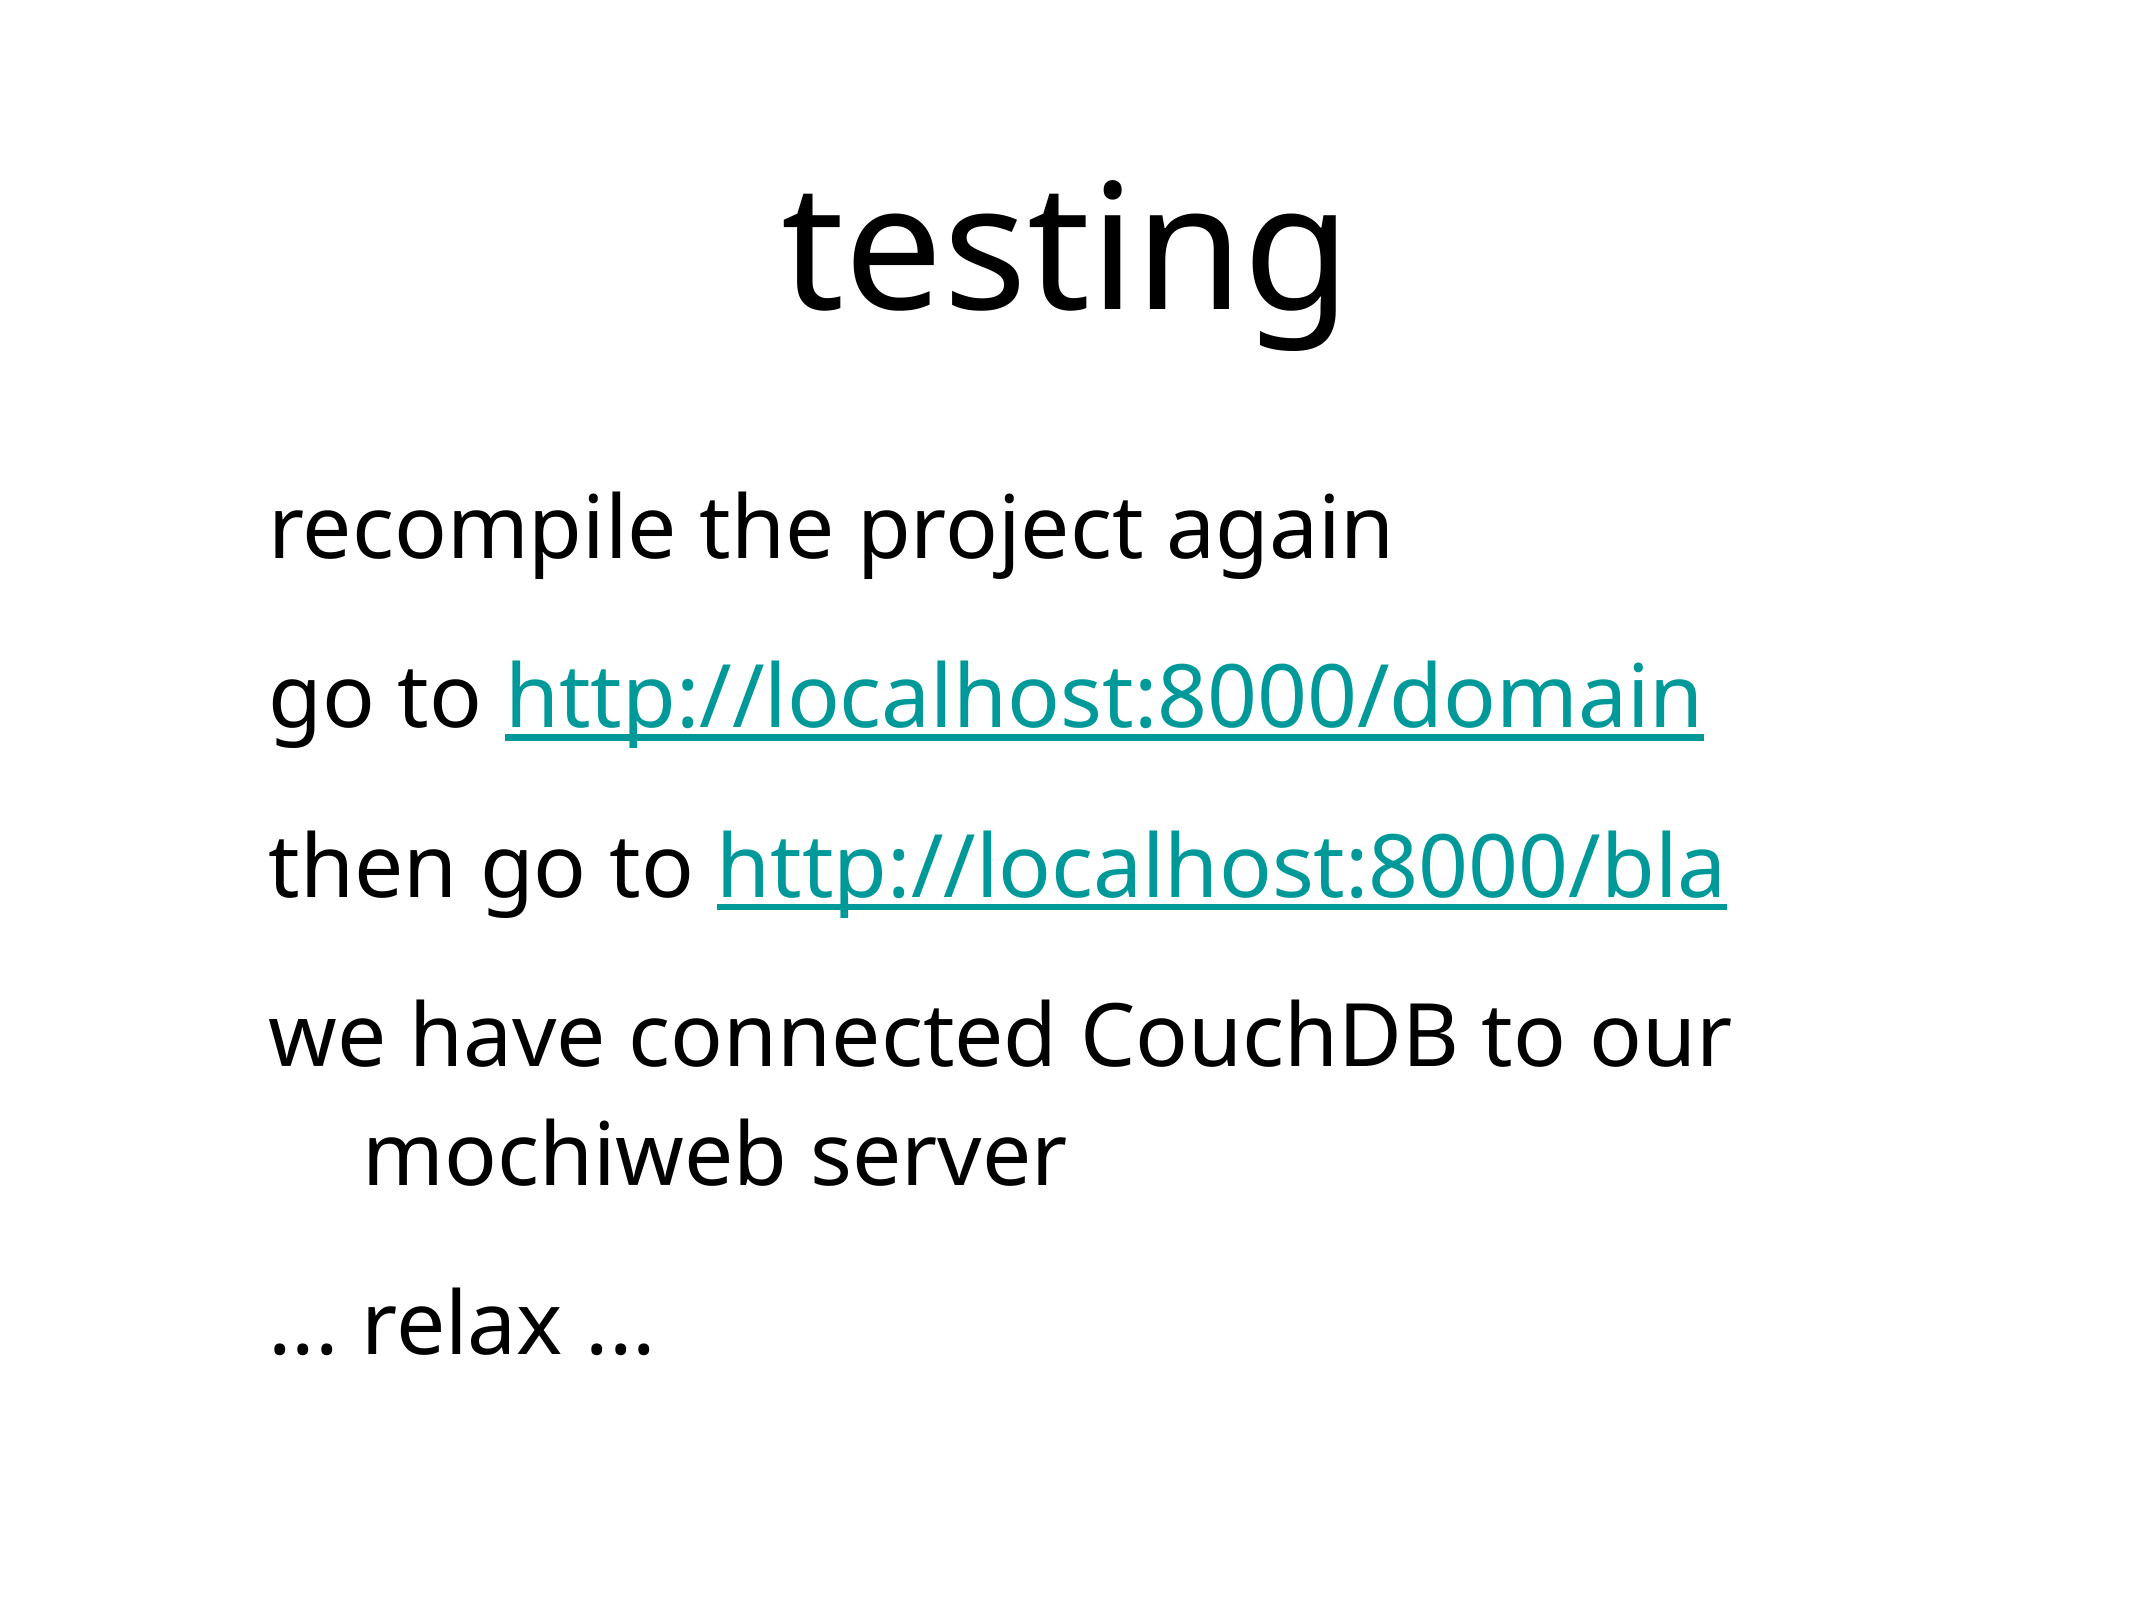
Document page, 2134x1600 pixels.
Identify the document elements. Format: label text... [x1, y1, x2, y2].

list recompile the project again go to http://localhost:8000/domain then go to http://localhost:8000/bla we have connected CouchDB to our mochiweb server ... relax ... [208, 454, 1925, 1392]
title testing [208, 41, 1925, 442]
